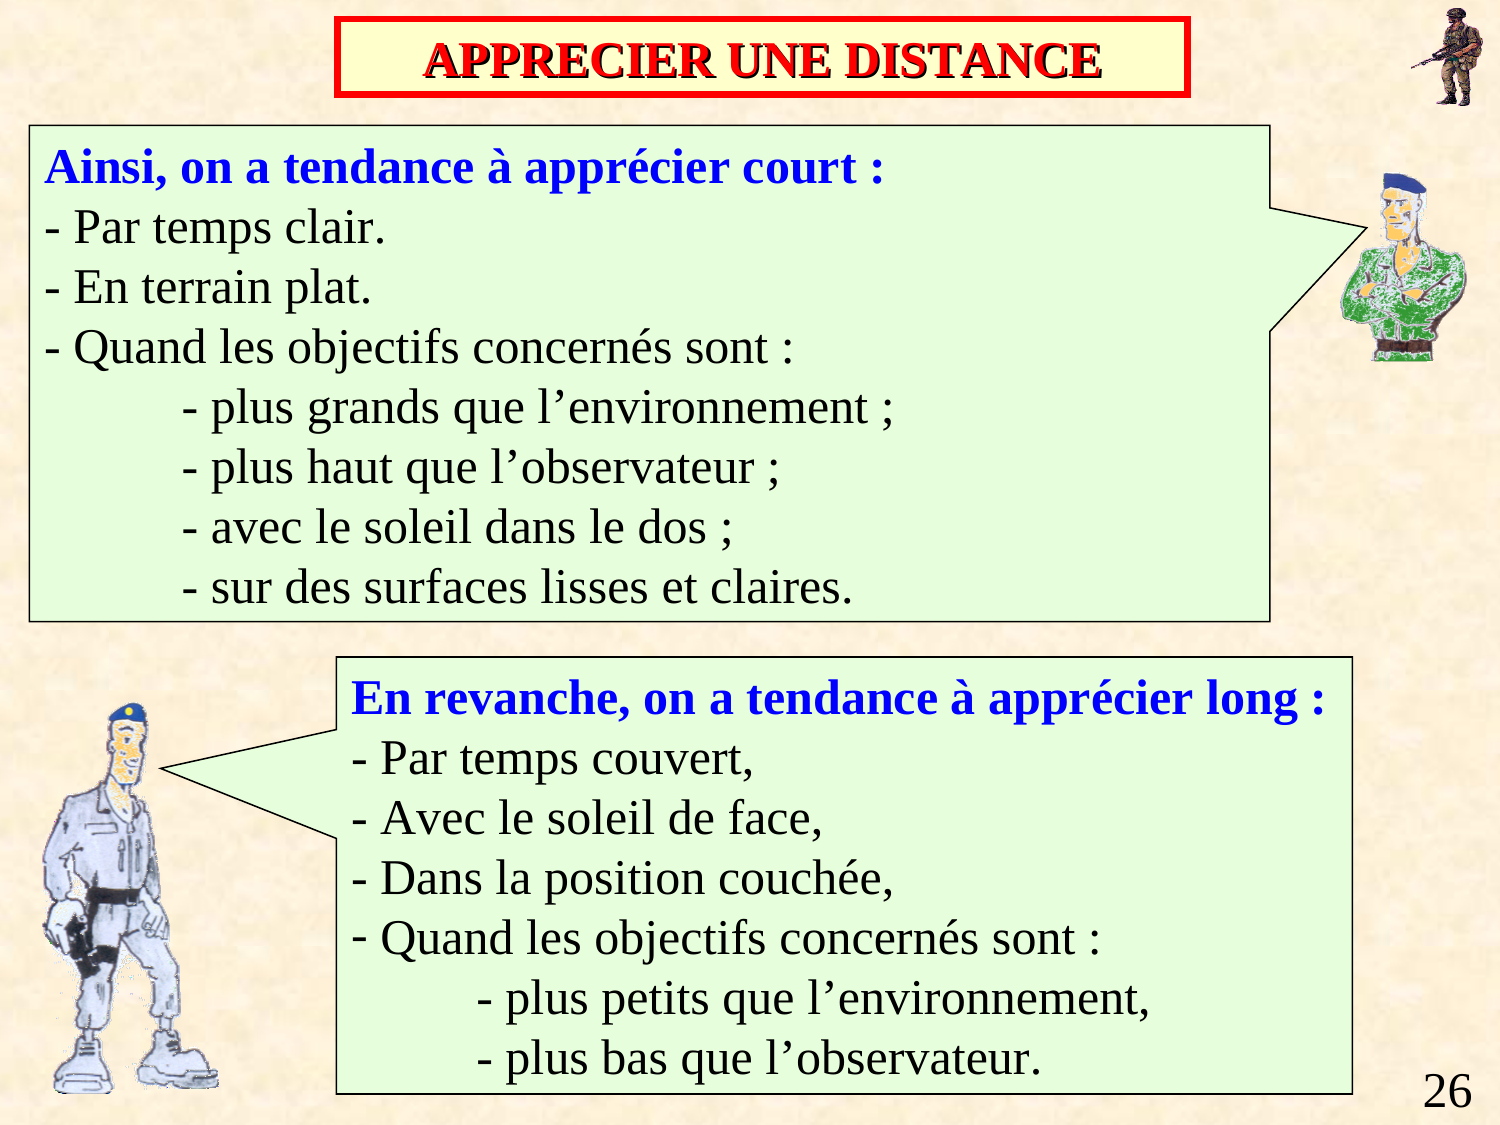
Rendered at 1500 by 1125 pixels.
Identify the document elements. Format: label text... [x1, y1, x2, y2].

text_box APPRECIER UNE DISTANCE [337, 18, 1188, 95]
picture [0, 0, 1500, 1125]
text_box En revanche, on a tendance à apprécier long : - Par temps couvert, - Avec le soleil de face, - Dans la position couchée, Quand les objectifs concernés sont : - plus petits que l’environnement, - plus bas que l’observateur. [160, 656, 1353, 1094]
text_box Ainsi, on a tendance à apprécier court : - Par temps clair. - En terrain plat. - Quand les objectifs concernés sont : - plus grands que l’environnement ; - plus haut que l’observateur ; - avec le soleil dans le dos ; - sur des surfaces lisses et claires. [29, 125, 1340, 622]
